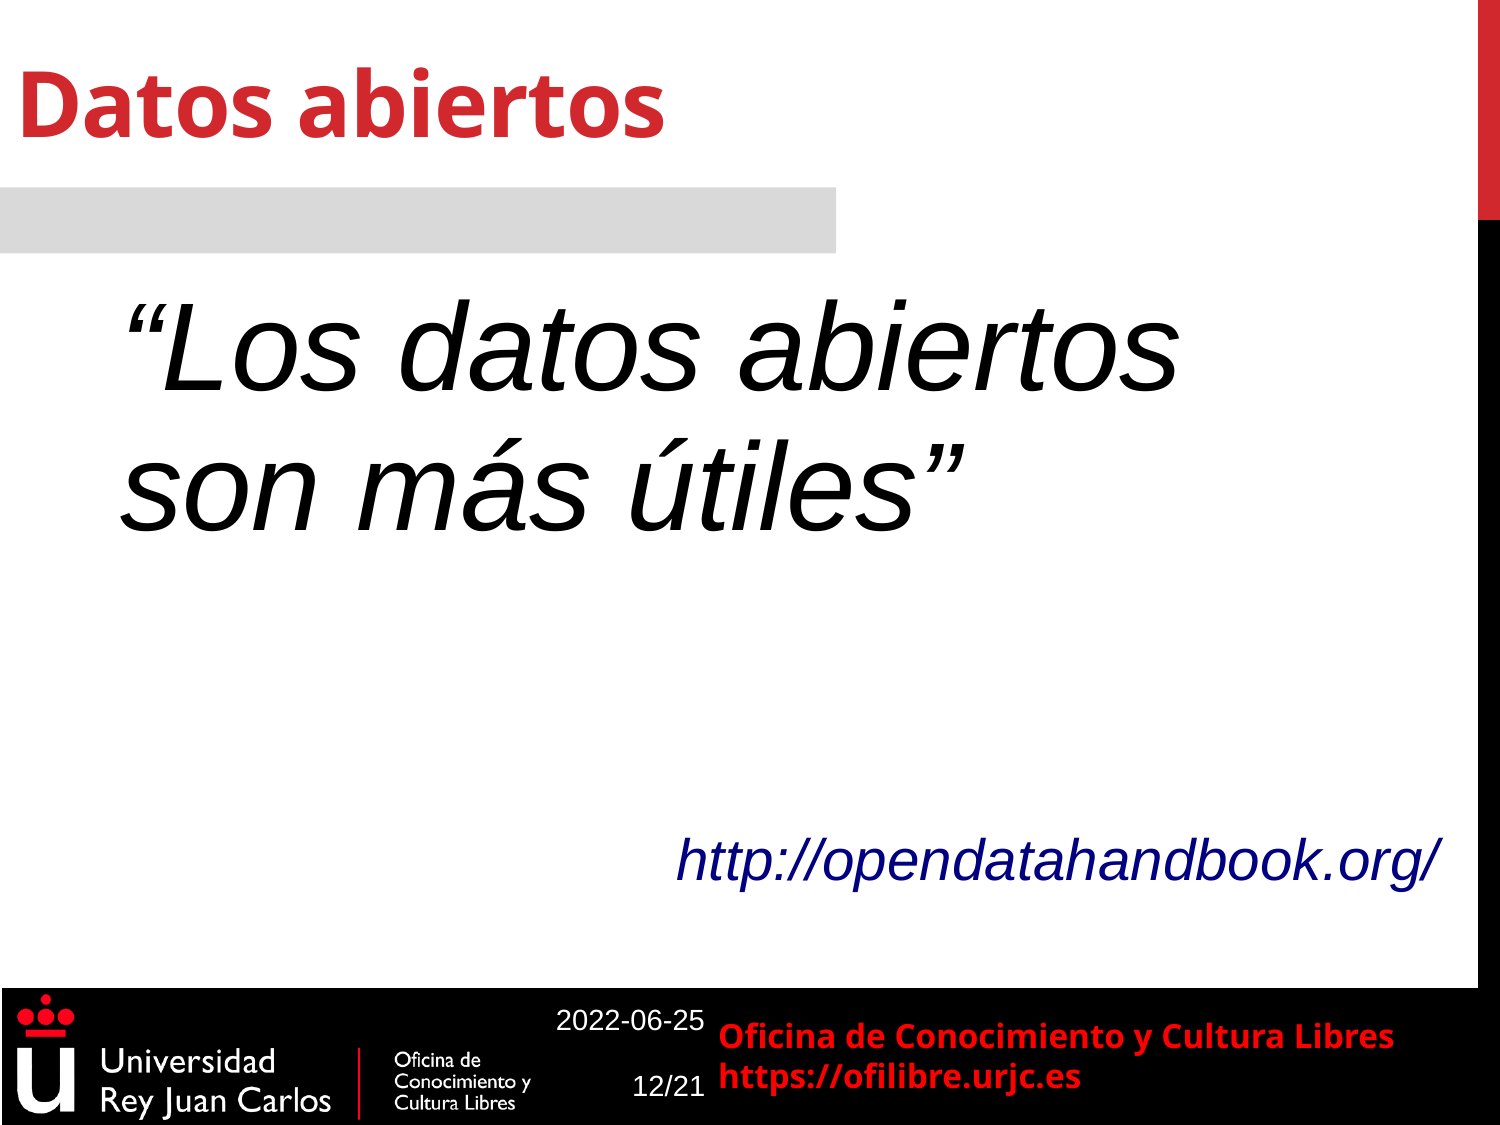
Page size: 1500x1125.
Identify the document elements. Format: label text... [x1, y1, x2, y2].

title [75, 7, 1425, 196]
picture [17, 994, 531, 1120]
list “Los datos abiertos son más útiles” [105, 270, 1351, 586]
text_box Datos abiertos [0, 24, 1326, 172]
text_box http://opendatahandbook.org/ [661, 820, 1456, 901]
